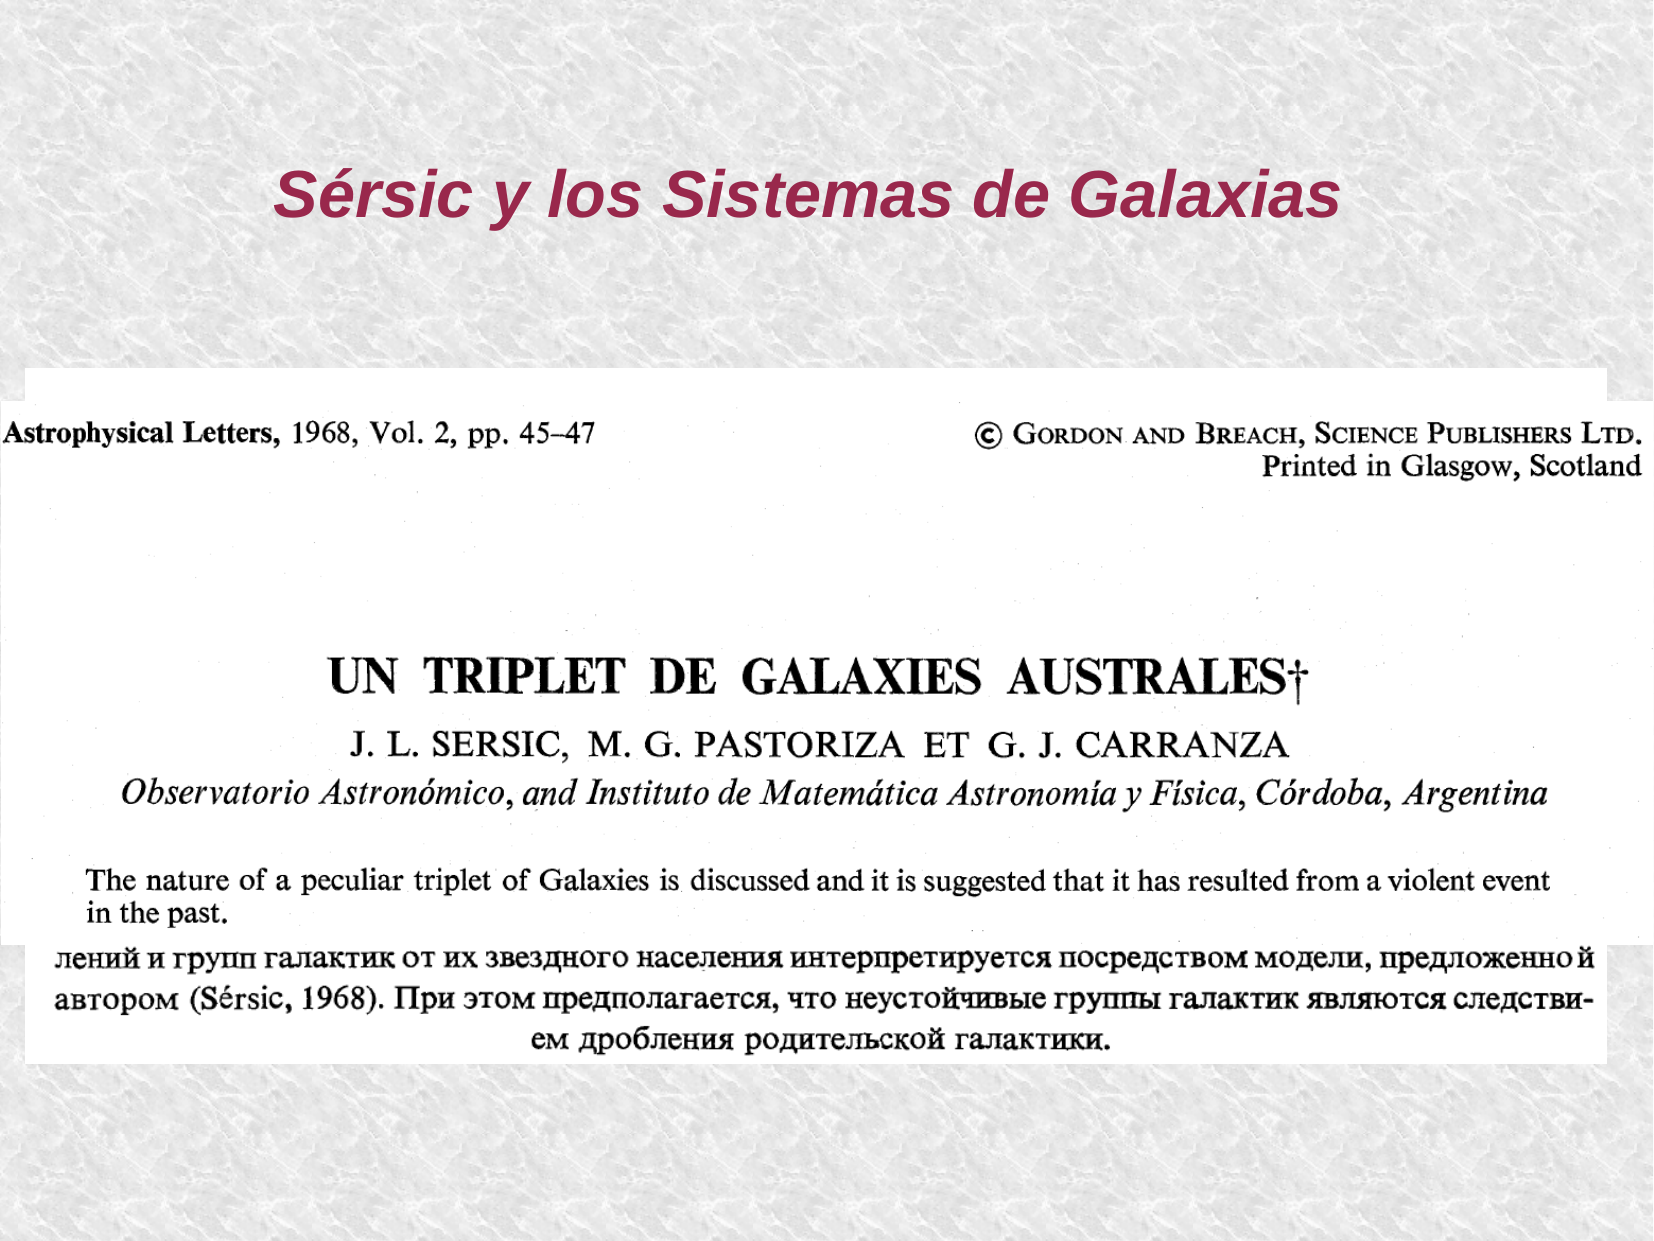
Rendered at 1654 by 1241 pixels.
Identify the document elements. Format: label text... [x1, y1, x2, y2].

title Sérsic y los Sistemas de Galaxias [82, 90, 1535, 298]
picture [0, 0, 1654, 1241]
